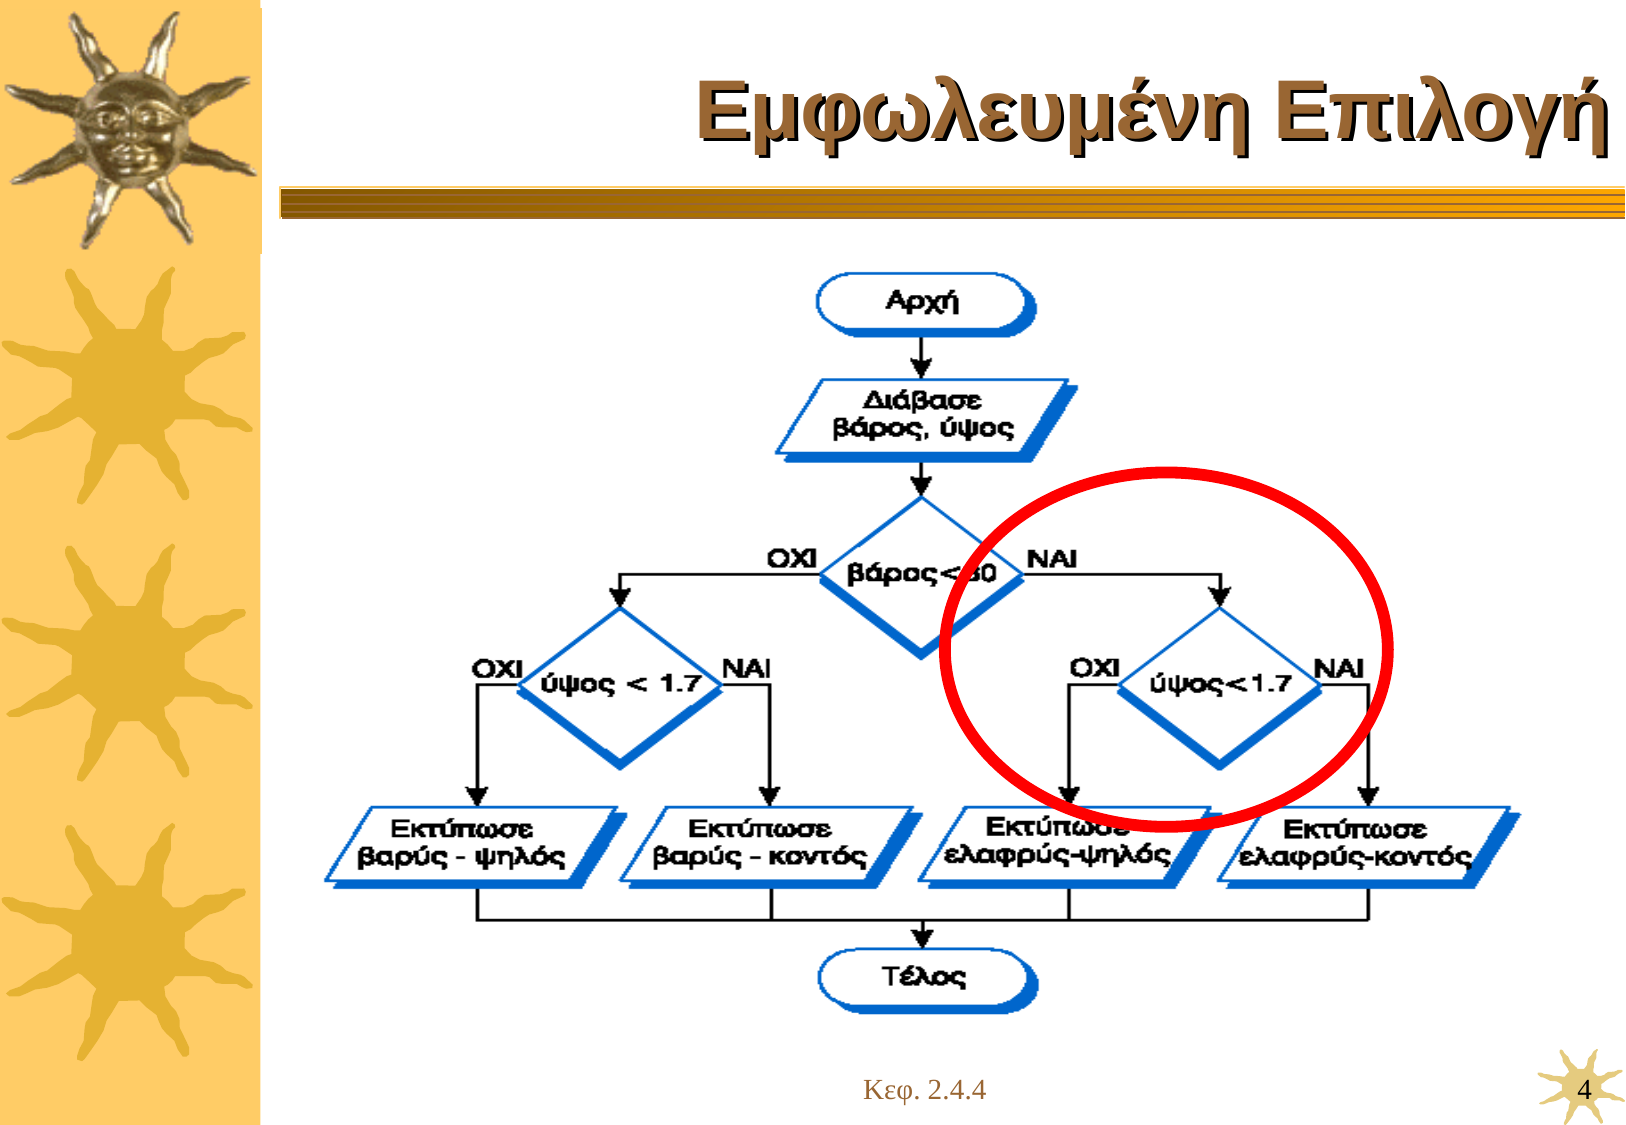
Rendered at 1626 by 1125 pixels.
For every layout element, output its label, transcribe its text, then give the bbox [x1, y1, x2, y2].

text_box Εμφωλευμένη Επιλογή [0, 0, 1625, 163]
picture [289, 260, 1554, 1028]
picture [1, 163, 262, 254]
